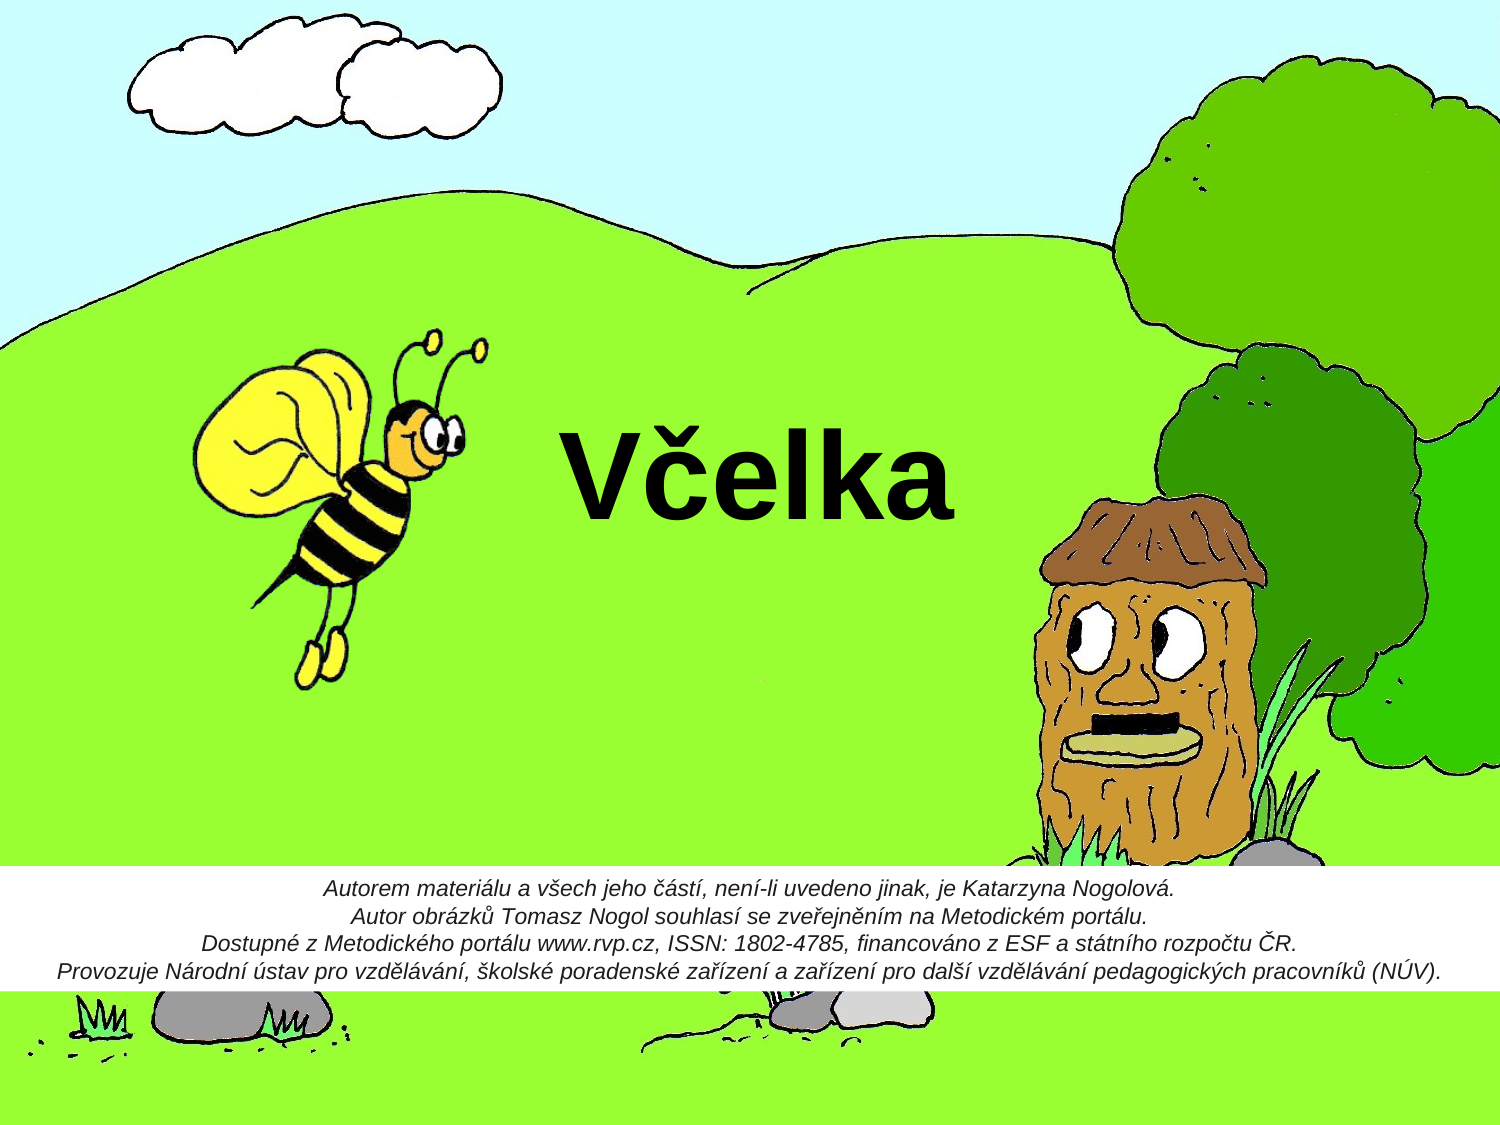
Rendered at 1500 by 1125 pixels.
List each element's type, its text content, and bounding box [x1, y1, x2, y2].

picture [0, 0, 1500, 866]
text_box Autorem materiálu a všech jeho částí, není-li uvedeno jinak, je Katarzyna Nogolová. Autor obrázků Tomasz Nogol souhlasí se zveřejněním na Metodickém portálu. Dostupné z Metodického portálu www.rvp.cz, ISSN: 1802-4785, financováno z ESF a státního rozpočtu ČR. Provozuje Národní ústav pro vzdělávání, školské poradenské zařízení a zařízení pro další vzdělávání pedagogických pracovníků (NÚV). [0, 866, 1500, 992]
title Včelka [506, 349, 1218, 591]
picture [0, 992, 1500, 1125]
